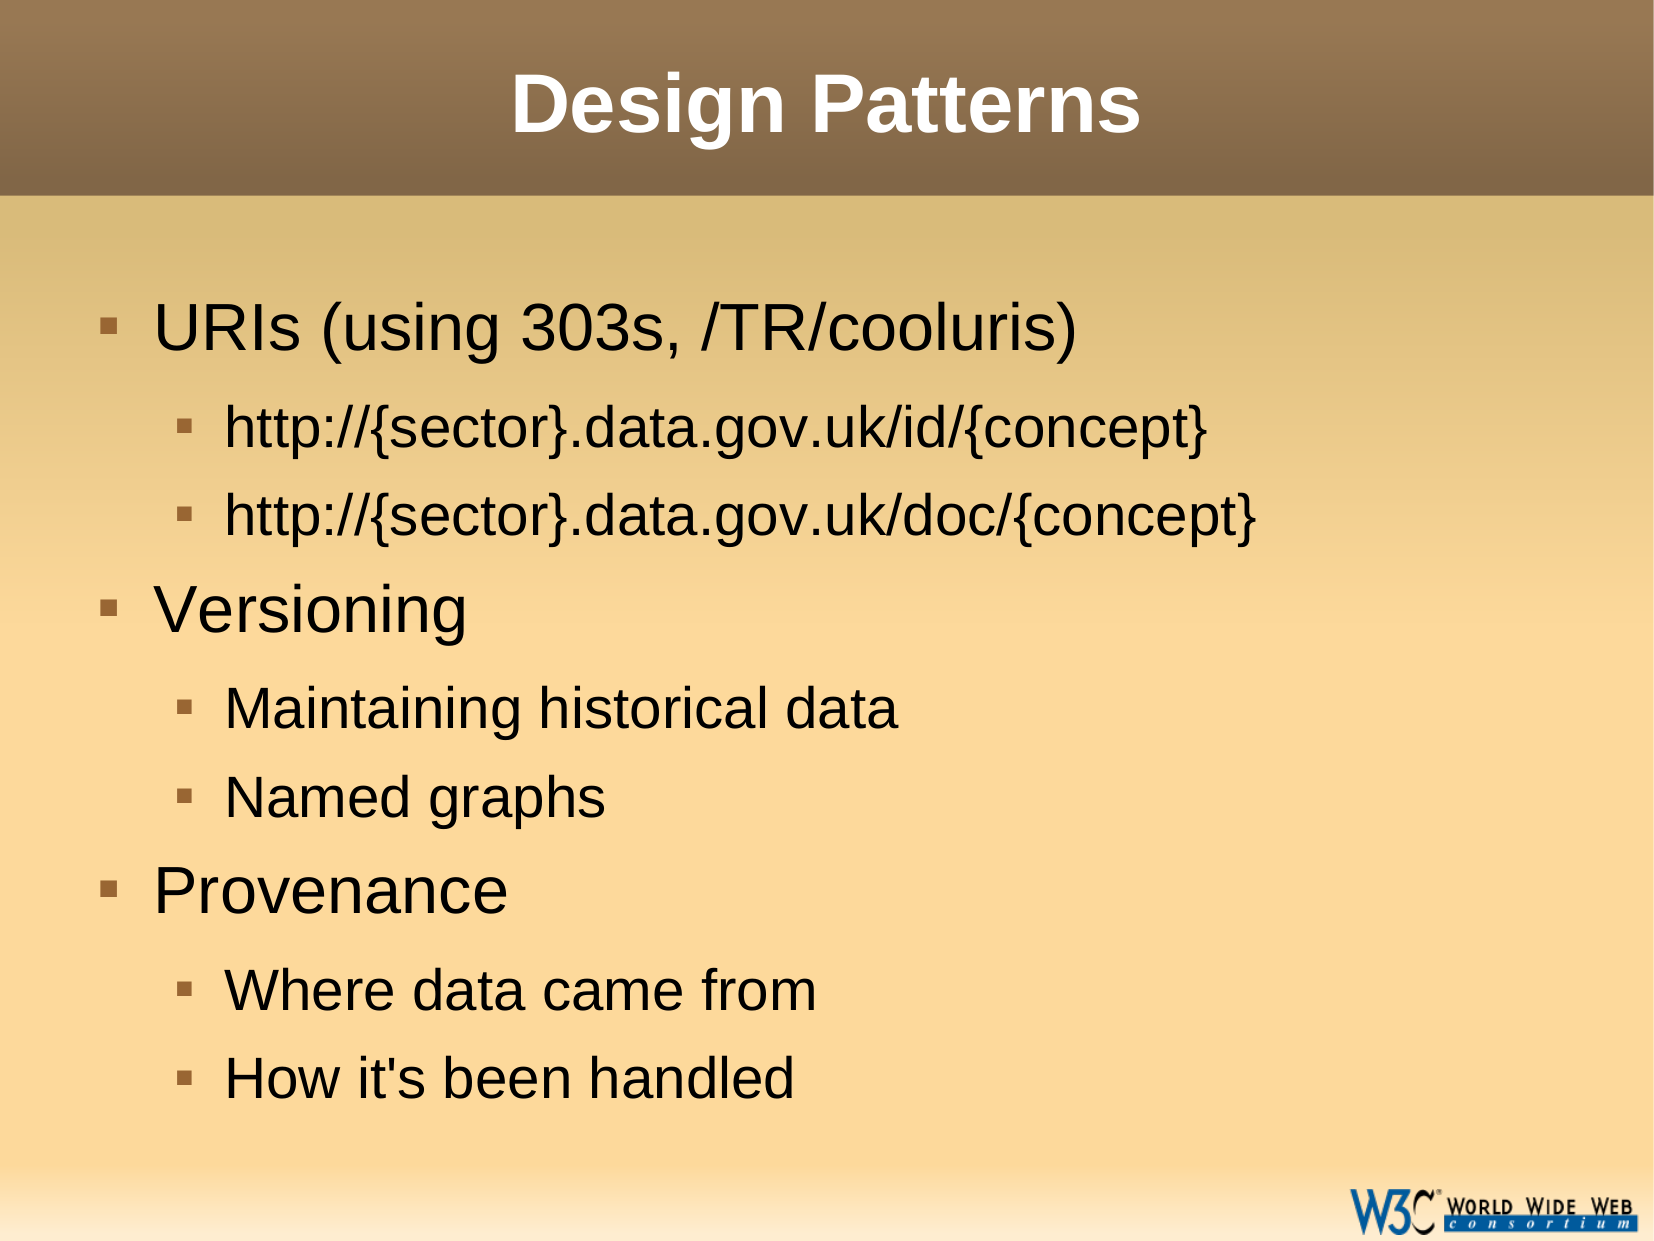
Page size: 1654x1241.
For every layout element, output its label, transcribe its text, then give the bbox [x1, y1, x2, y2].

title Design Patterns [0, 0, 1654, 208]
picture [0, 208, 1654, 1241]
list URIs (using 303s, /TR/cooluris) http://{sector}.data.gov.uk/id/{concept} http://{sector}.data.gov.uk/doc/{concept} Versioning Maintaining historical data Named graphs Provenance Where data came from How it's been handled [82, 290, 1571, 1210]
